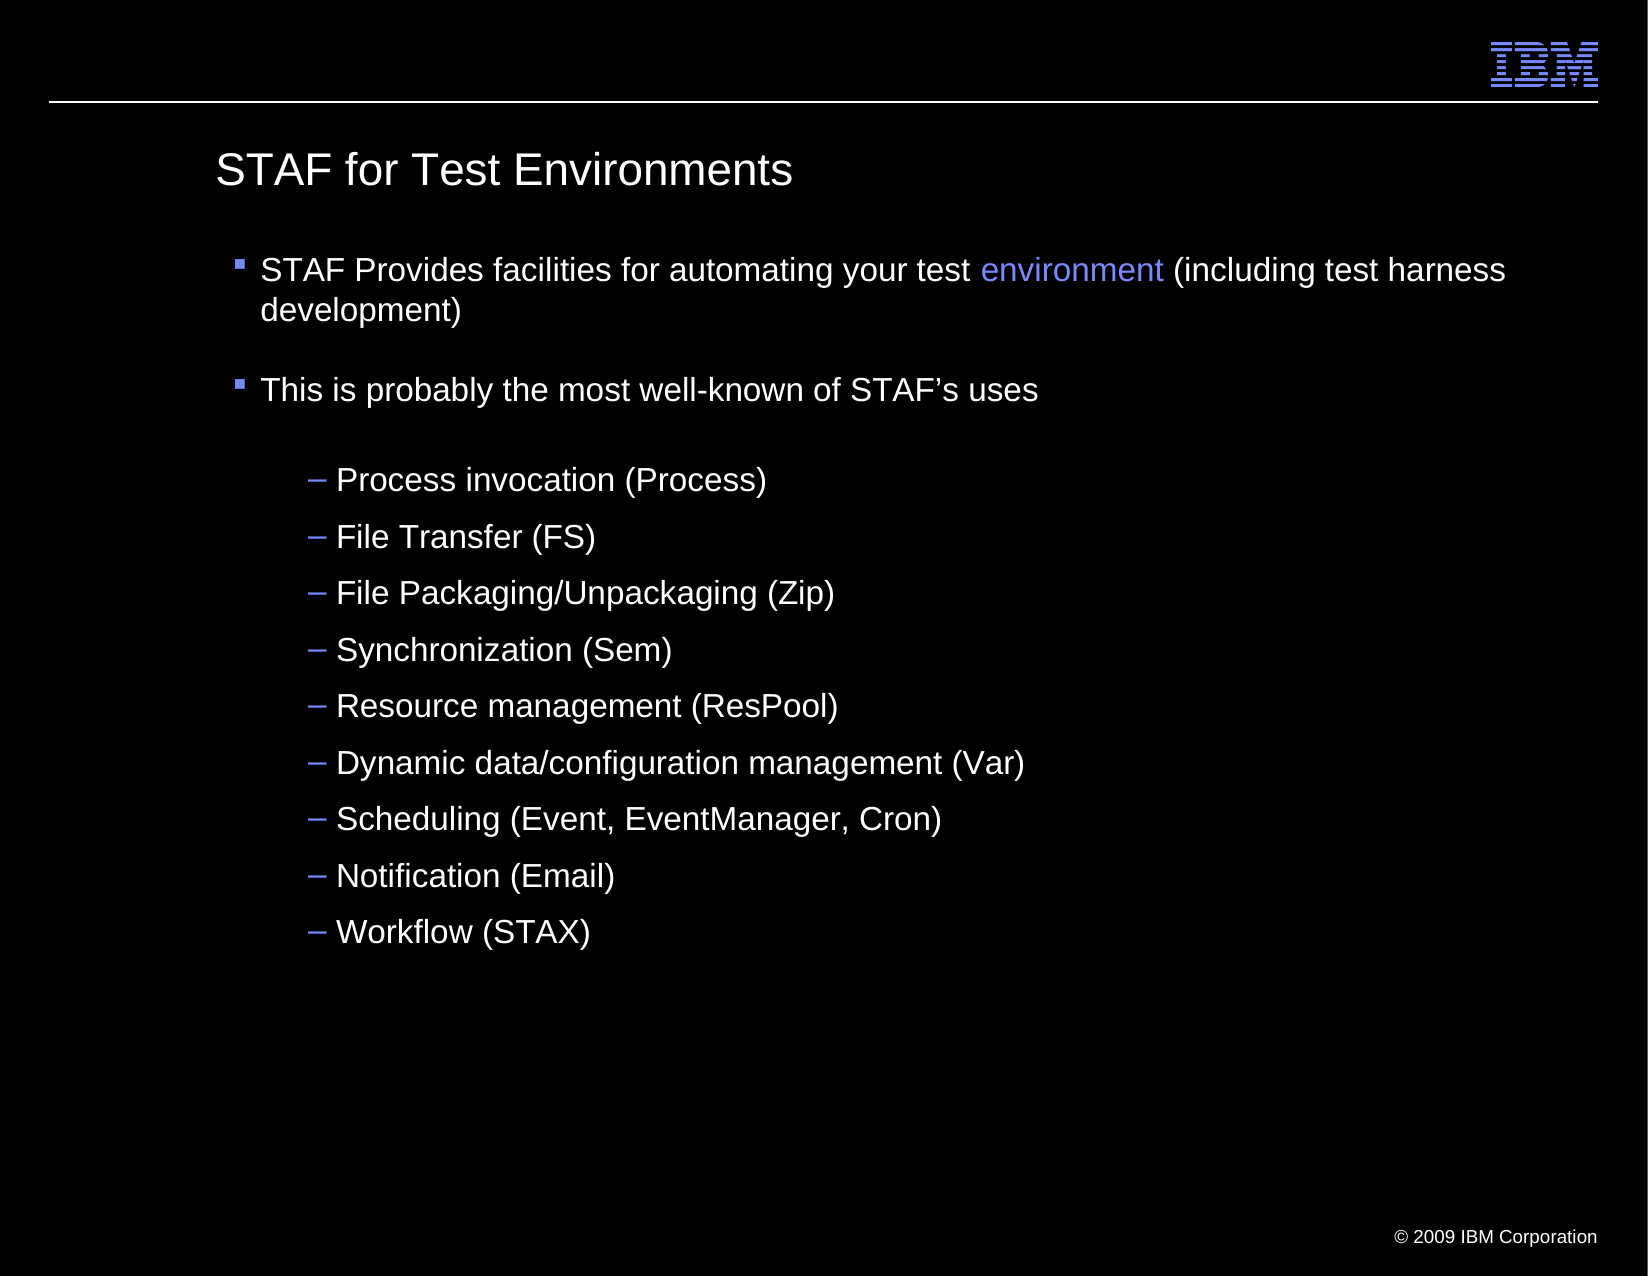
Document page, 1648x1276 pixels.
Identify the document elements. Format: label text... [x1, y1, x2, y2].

picture [1491, 42, 1598, 87]
text_box STAF Provides facilities for automating your test environment (including test harness development) This is probably the most well-known of STAF’s uses Process invocation (Process) File Transfer (FS) File Packaging/Unpackaging (Zip) Synchronization (Sem) Resource management (ResPool) Dynamic data/configuration management (Var) Scheduling (Event, EventManager, Cron) Notification (Email) Workflow (STAX) [232, 248, 1582, 1276]
title STAF for Test Environments [198, 137, 1648, 231]
